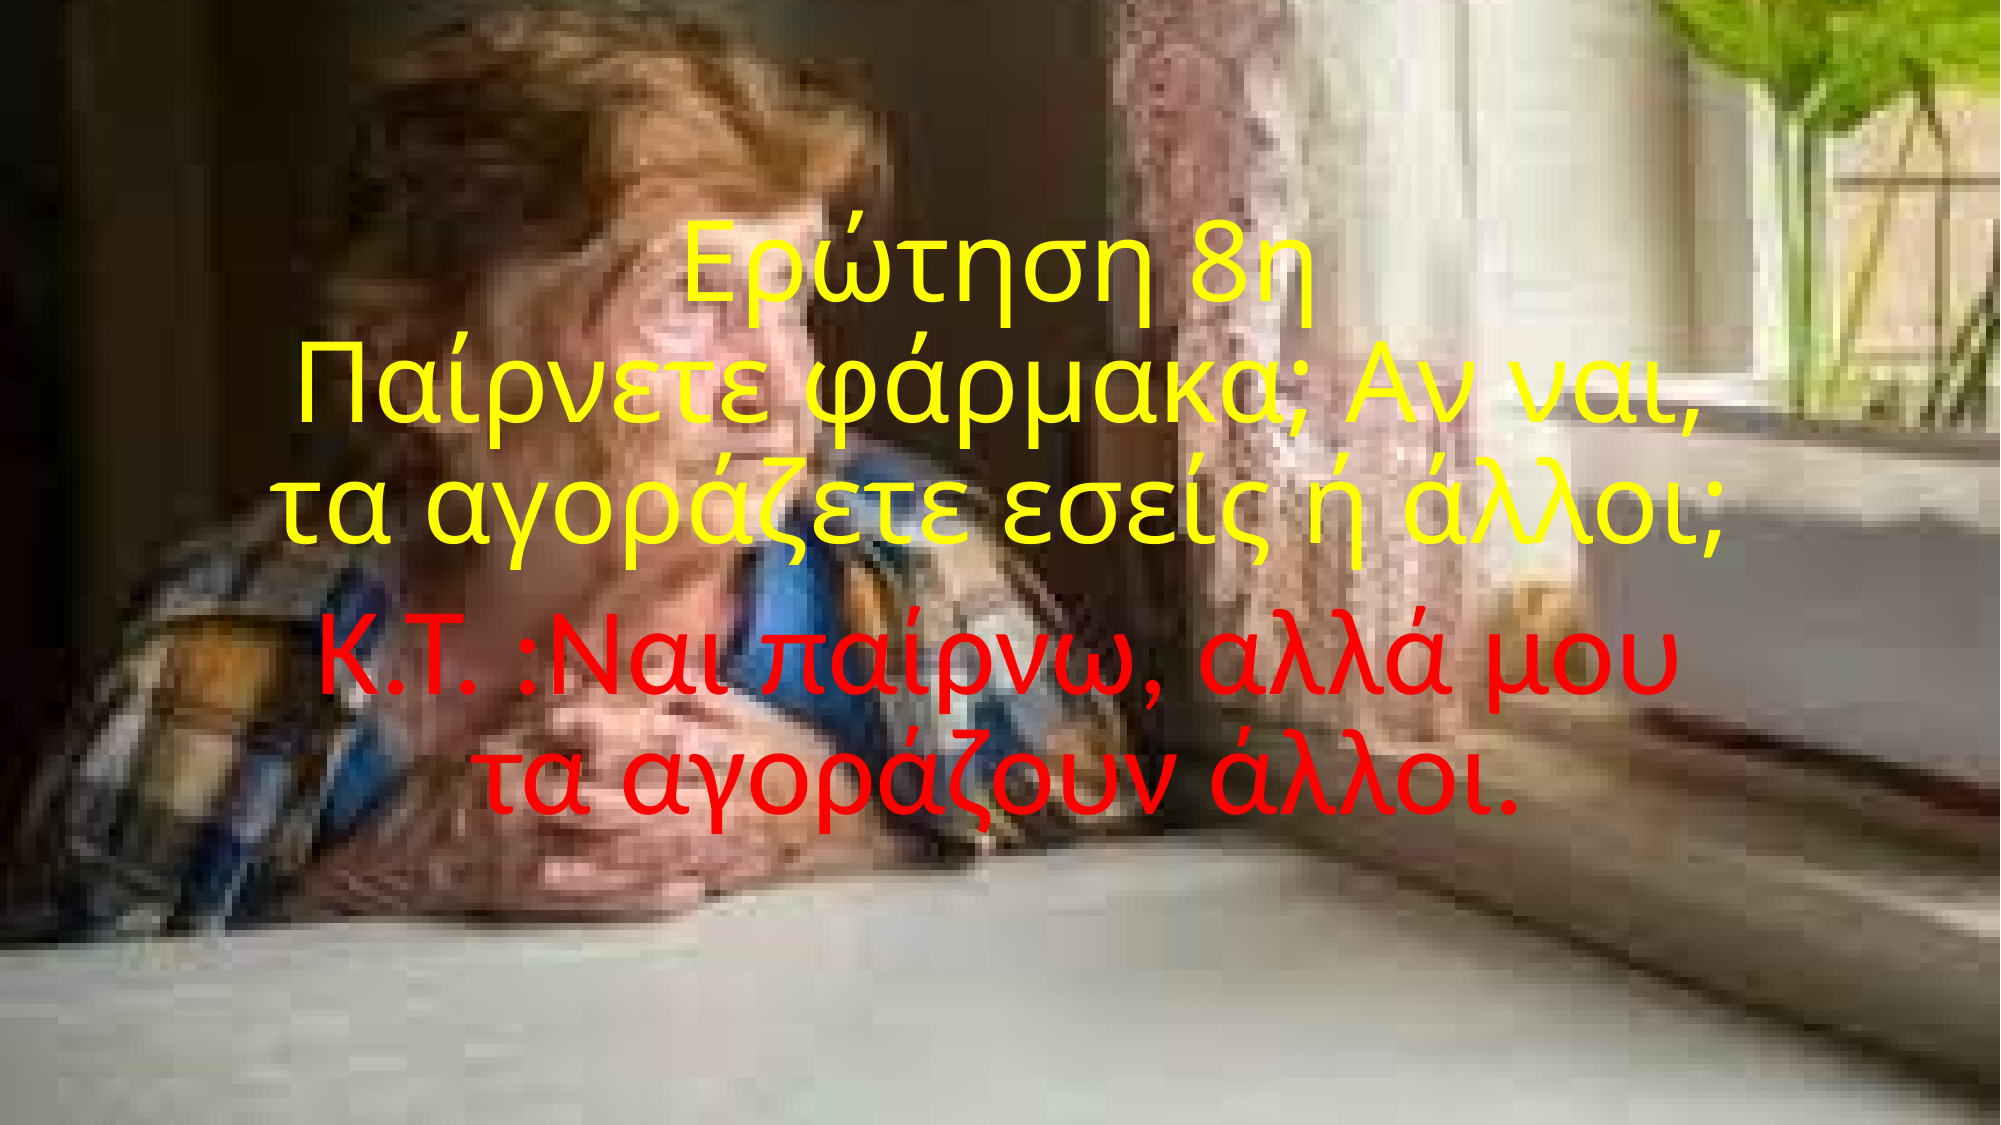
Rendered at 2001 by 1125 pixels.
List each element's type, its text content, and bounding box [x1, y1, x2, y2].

picture [0, 0, 2000, 1125]
title Ερώτηση 8η Παίρνετε φάρμακα; Αν ναι, τα αγοράζετε εσείς ή άλλοι; [249, 184, 1750, 576]
subtitle Κ.Τ. :Ναι παίρνω, αλλά μου τα αγοράζουν άλλοι. [249, 590, 1750, 863]
